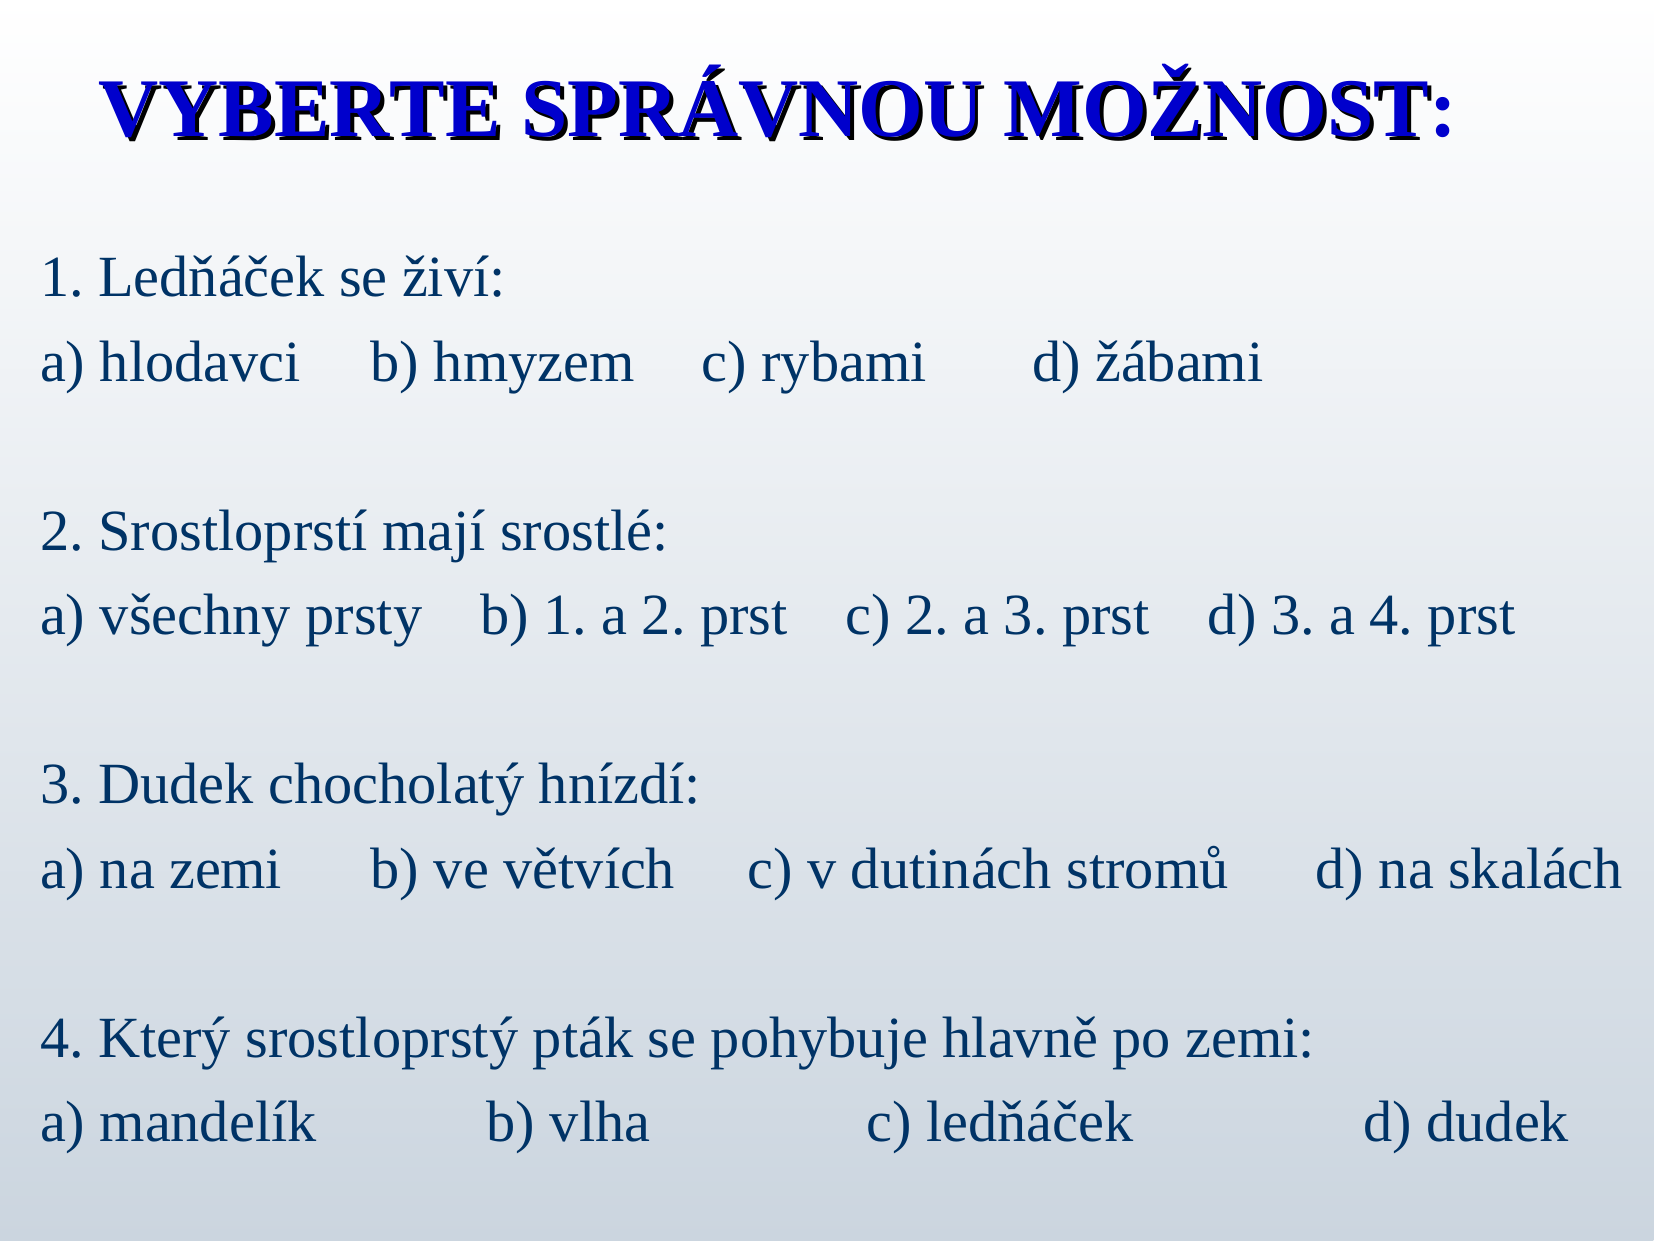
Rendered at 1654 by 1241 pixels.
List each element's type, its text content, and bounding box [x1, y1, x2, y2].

list 1. Ledňáček se živí: a) hlodavci b) hmyzem c) rybami d) žábami 2. Srostloprstí mají srostlé: a) všechny prsty b) 1. a 2. prst c) 2. a 3. prst d) 3. a 4. prst 3. Dudek chocholatý hnízdí: a) na zemi b) ve větvích c) v dutinách stromů d) na skalách 4. Který srostloprstý pták se pohybuje hlavně po zemi: a) mandelík b) vlha c) ledňáček d) dudek [23, 230, 1654, 1182]
title VYBERTE SPRÁVNOU MOŽNOST: [82, 0, 1571, 207]
